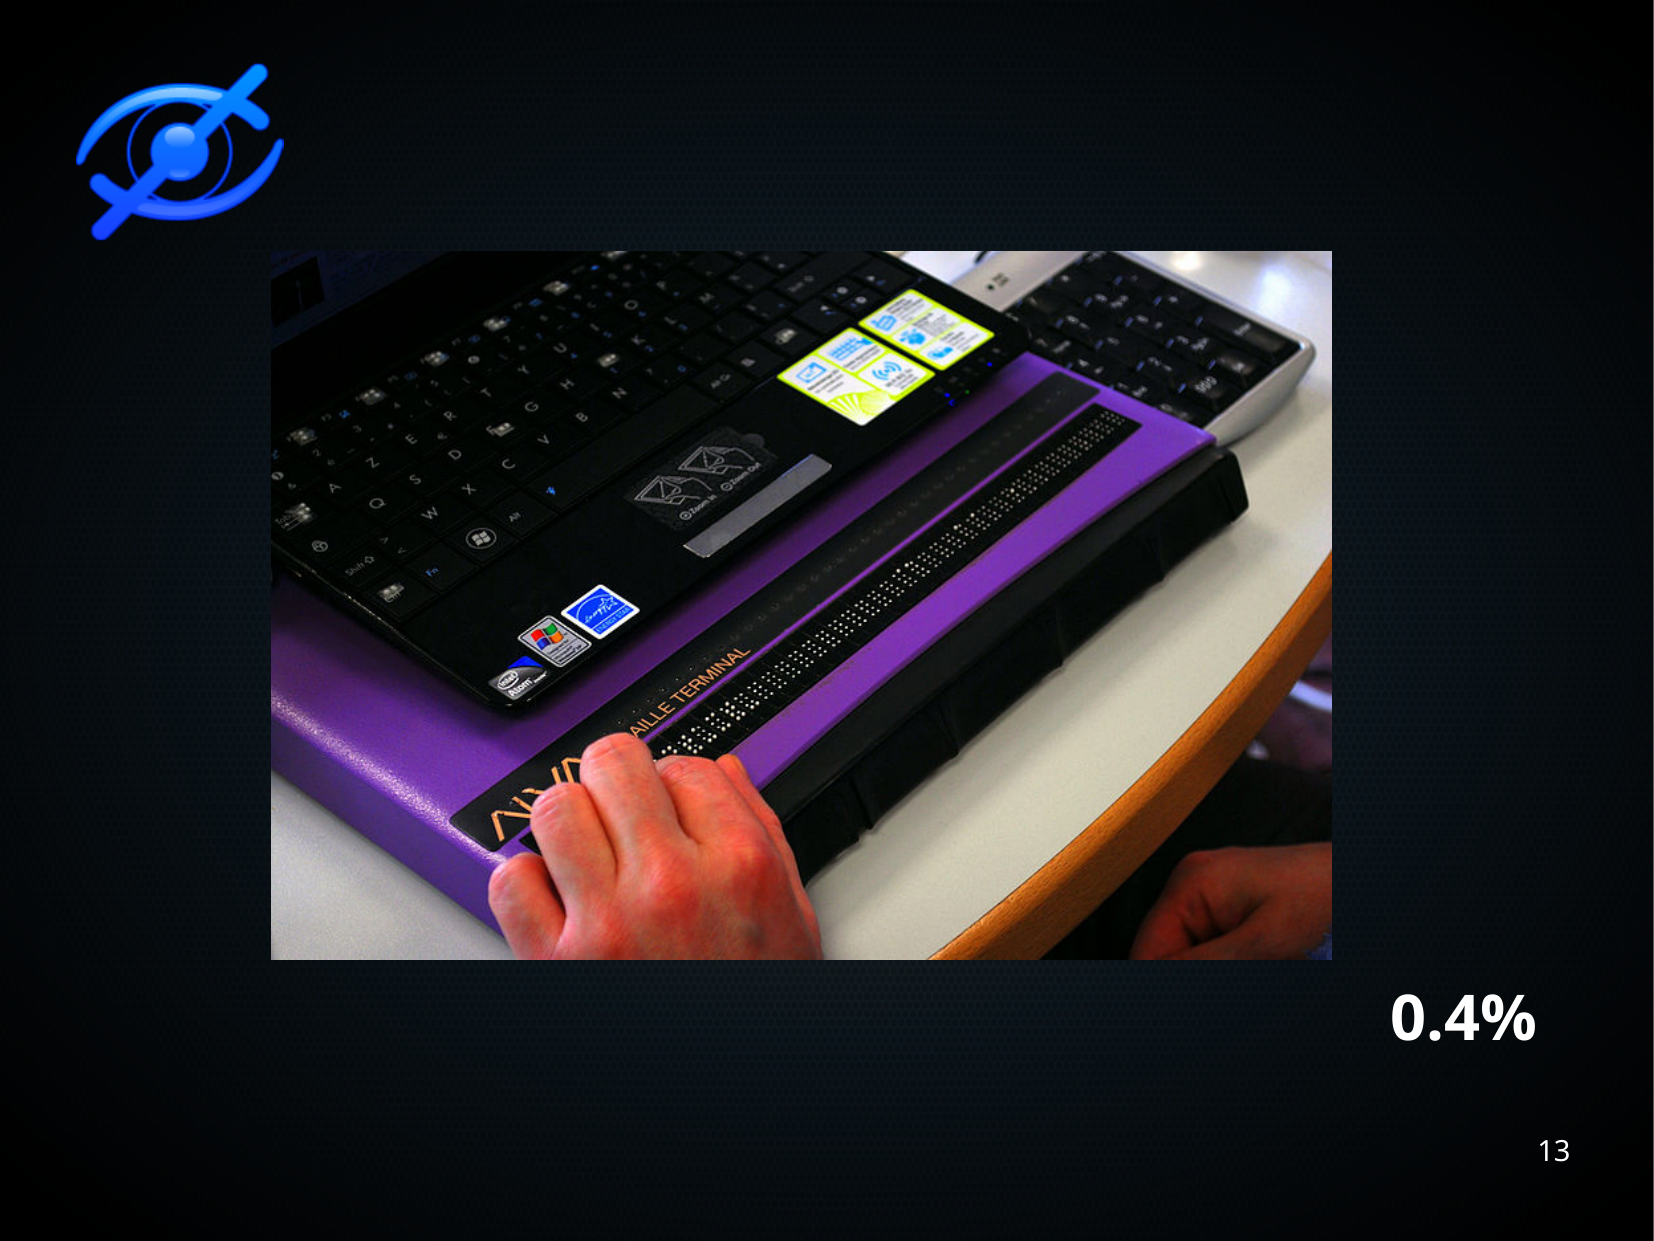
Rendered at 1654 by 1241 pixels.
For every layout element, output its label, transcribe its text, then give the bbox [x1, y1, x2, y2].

list 0.4% [82, 290, 1538, 1063]
picture [0, 0, 1654, 1241]
